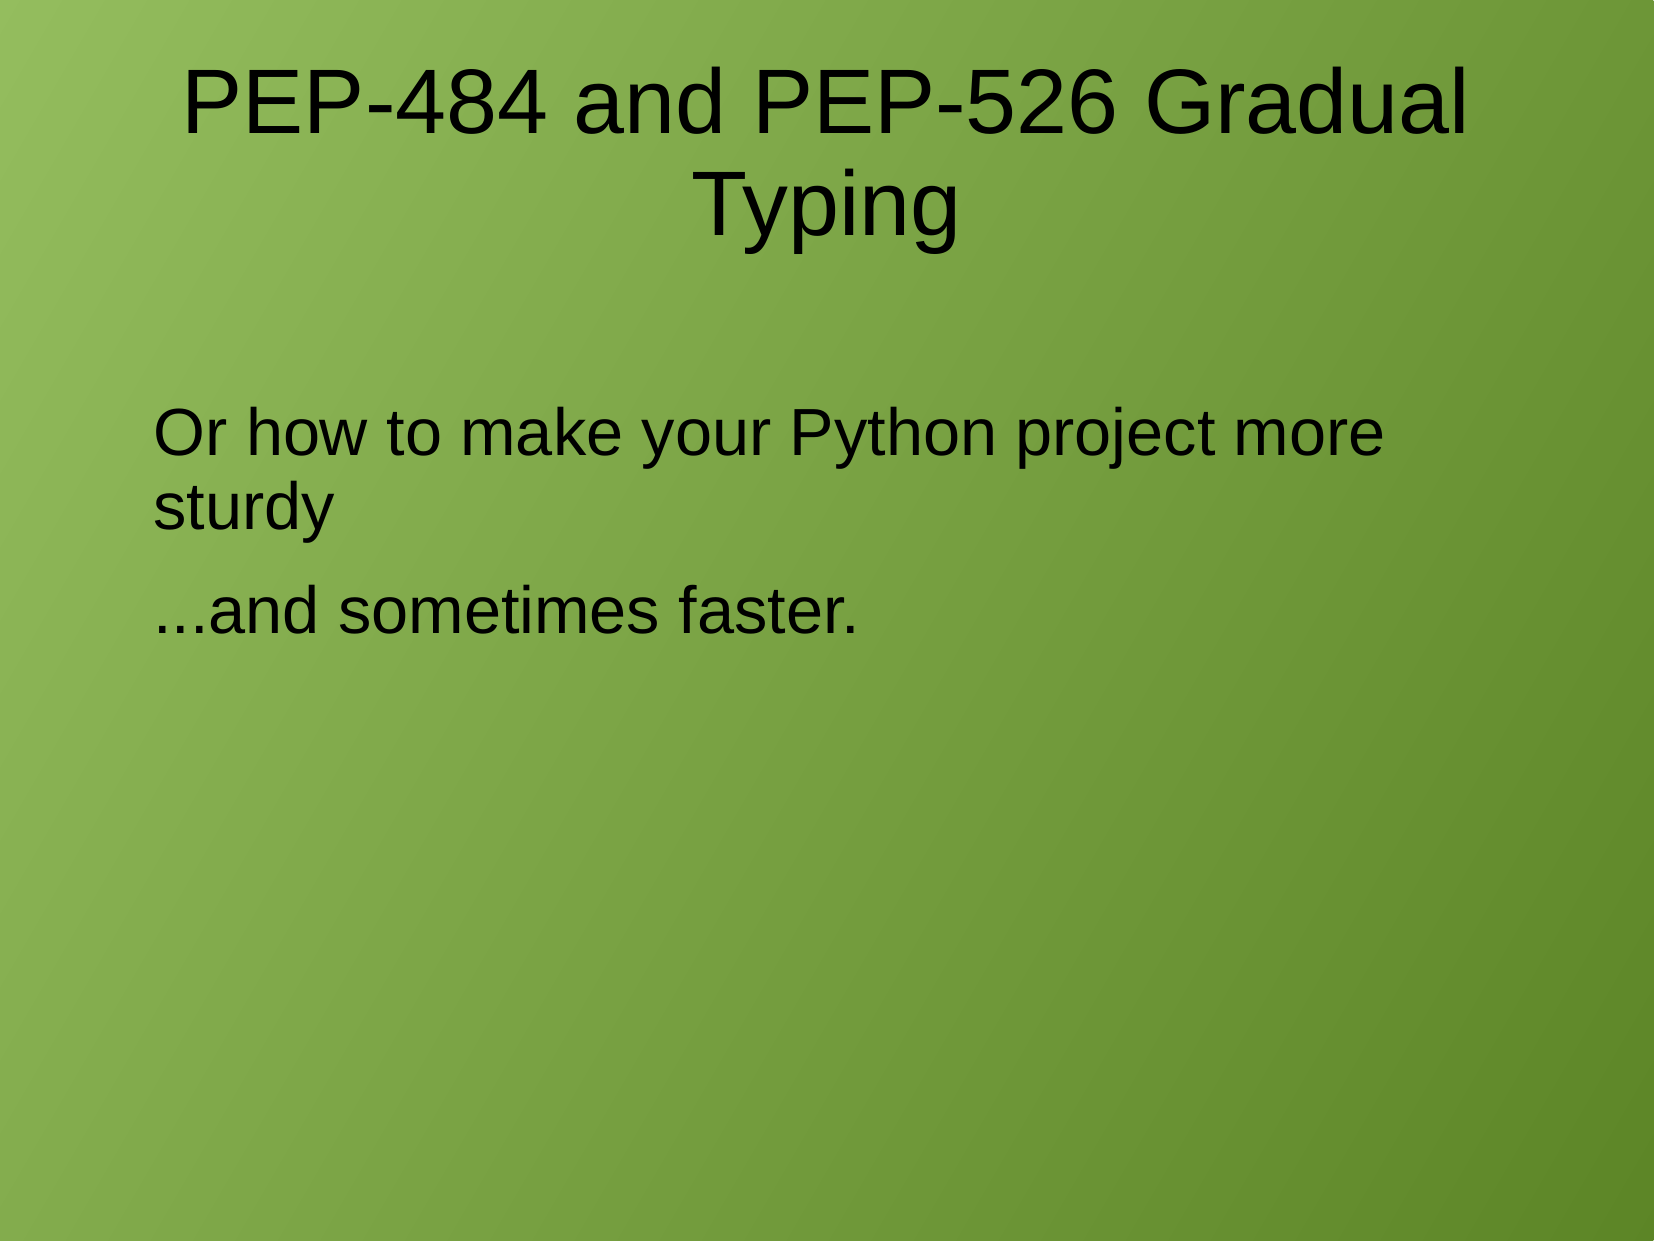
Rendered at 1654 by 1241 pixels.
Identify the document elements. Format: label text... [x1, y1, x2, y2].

list Or how to make your Python project more sturdy ...and sometimes faster. [82, 290, 1571, 1010]
text_box [82, 49, 1571, 257]
